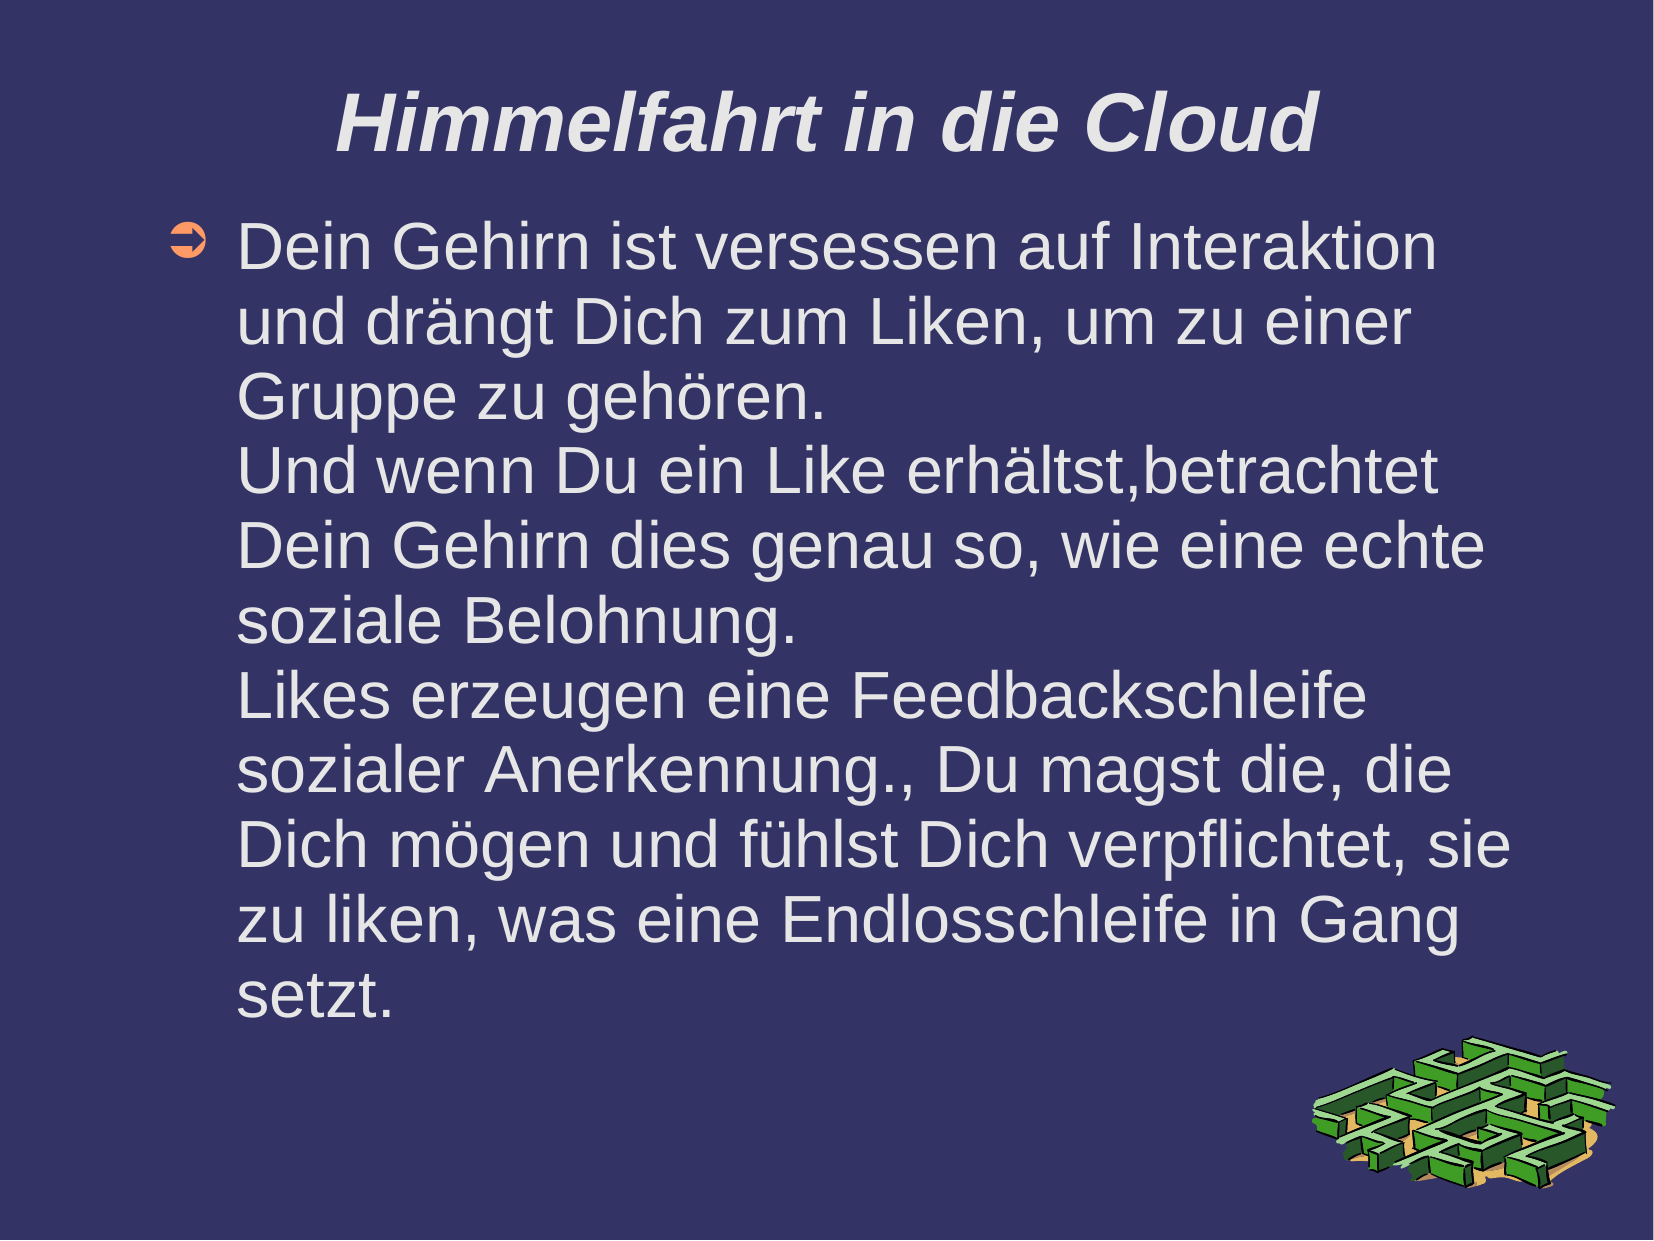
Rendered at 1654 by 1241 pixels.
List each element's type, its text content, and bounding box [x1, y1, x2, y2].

list Dein Gehirn ist versessen auf Interaktion und drängt Dich zum Liken, um zu einer Gruppe zu gehören. Und wenn Du ein Like erhältst,betrachtet Dein Gehirn dies genau so, wie eine echte soziale Belohnung. Likes erzeugen eine Feedbackschleife sozialer Anerkennung., Du magst die, die Dich mögen und fühlst Dich verpflichtet, sie zu liken, was eine Endlosschleife in Gang setzt. [153, 209, 1545, 1182]
title Himmelfahrt in die Cloud [121, 19, 1534, 227]
